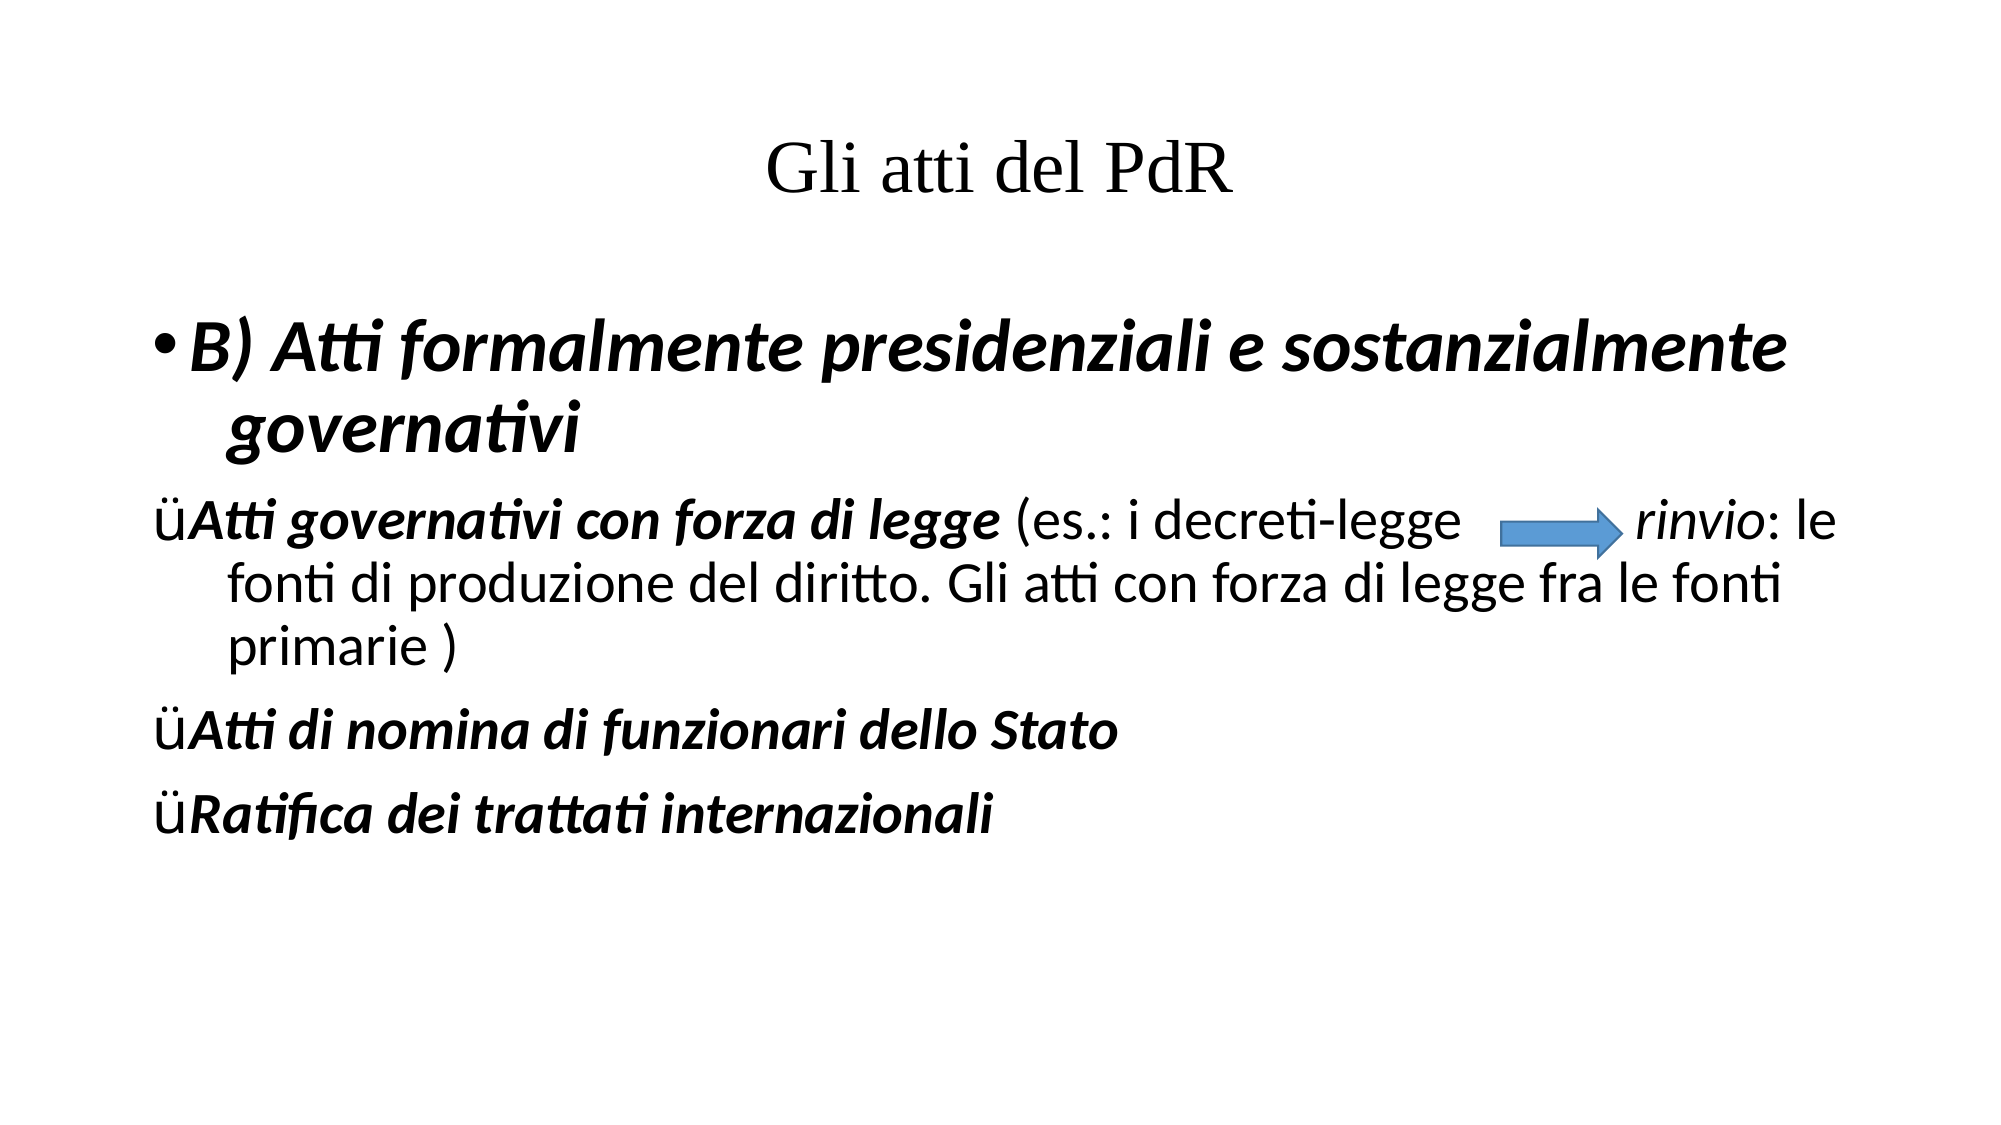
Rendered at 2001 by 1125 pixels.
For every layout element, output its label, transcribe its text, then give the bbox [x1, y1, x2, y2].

text_box [1501, 509, 1623, 558]
title Gli atti del PdR [137, 59, 1863, 278]
list B) Atti formalmente presidenziali e sostanzialmente governativi Atti governativi con forza di legge (es.: i decreti-legge rinvio: le fonti di produzione del diritto. Gli atti con forza di legge fra le fonti primarie ) Atti di nomina di funzionari dello Stato Ratifica dei trattati internazionali [137, 299, 1863, 1014]
